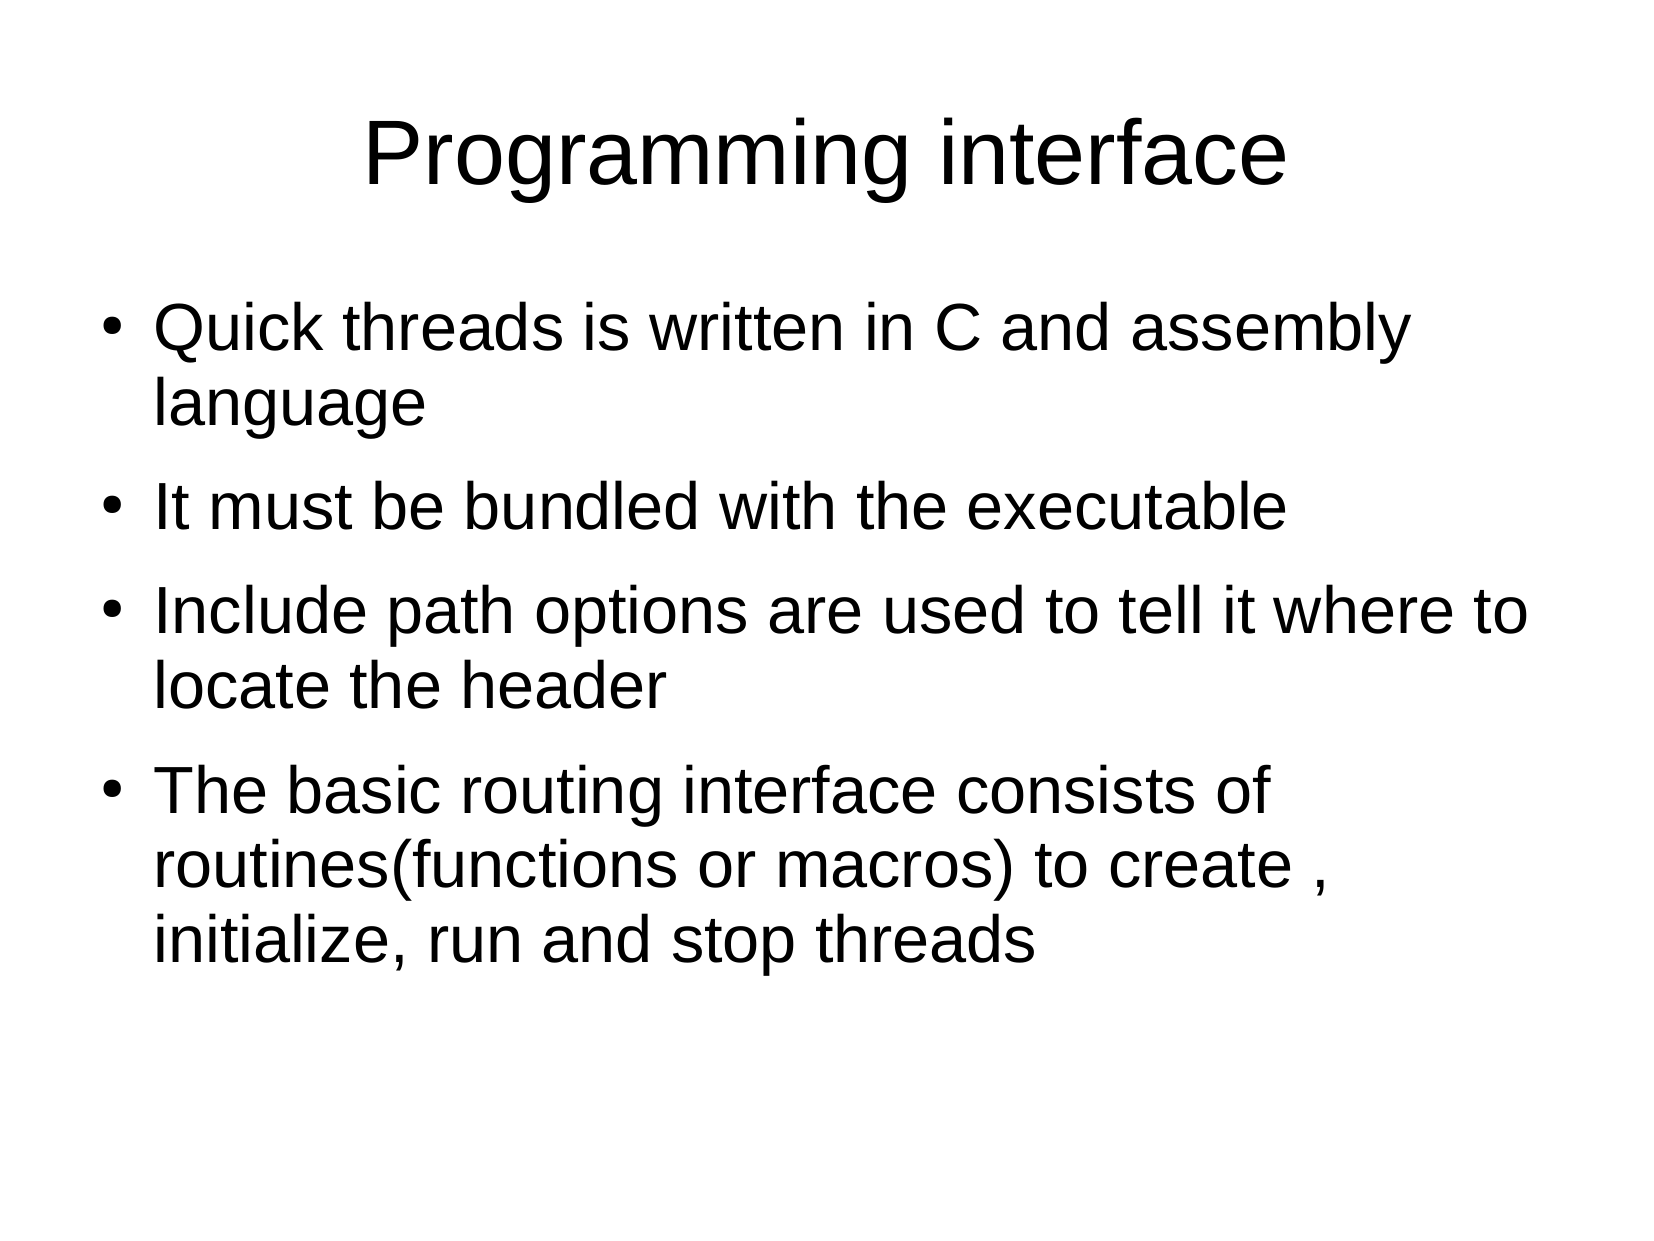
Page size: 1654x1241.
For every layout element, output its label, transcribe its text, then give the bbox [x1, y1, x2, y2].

title Programming interface [82, 49, 1571, 257]
list Quick threads is written in C and assembly language It must be bundled with the executable Include path options are used to tell it where to locate the header The basic routing interface consists of routines(functions or macros) to create , initialize, run and stop threads [82, 290, 1571, 1010]
